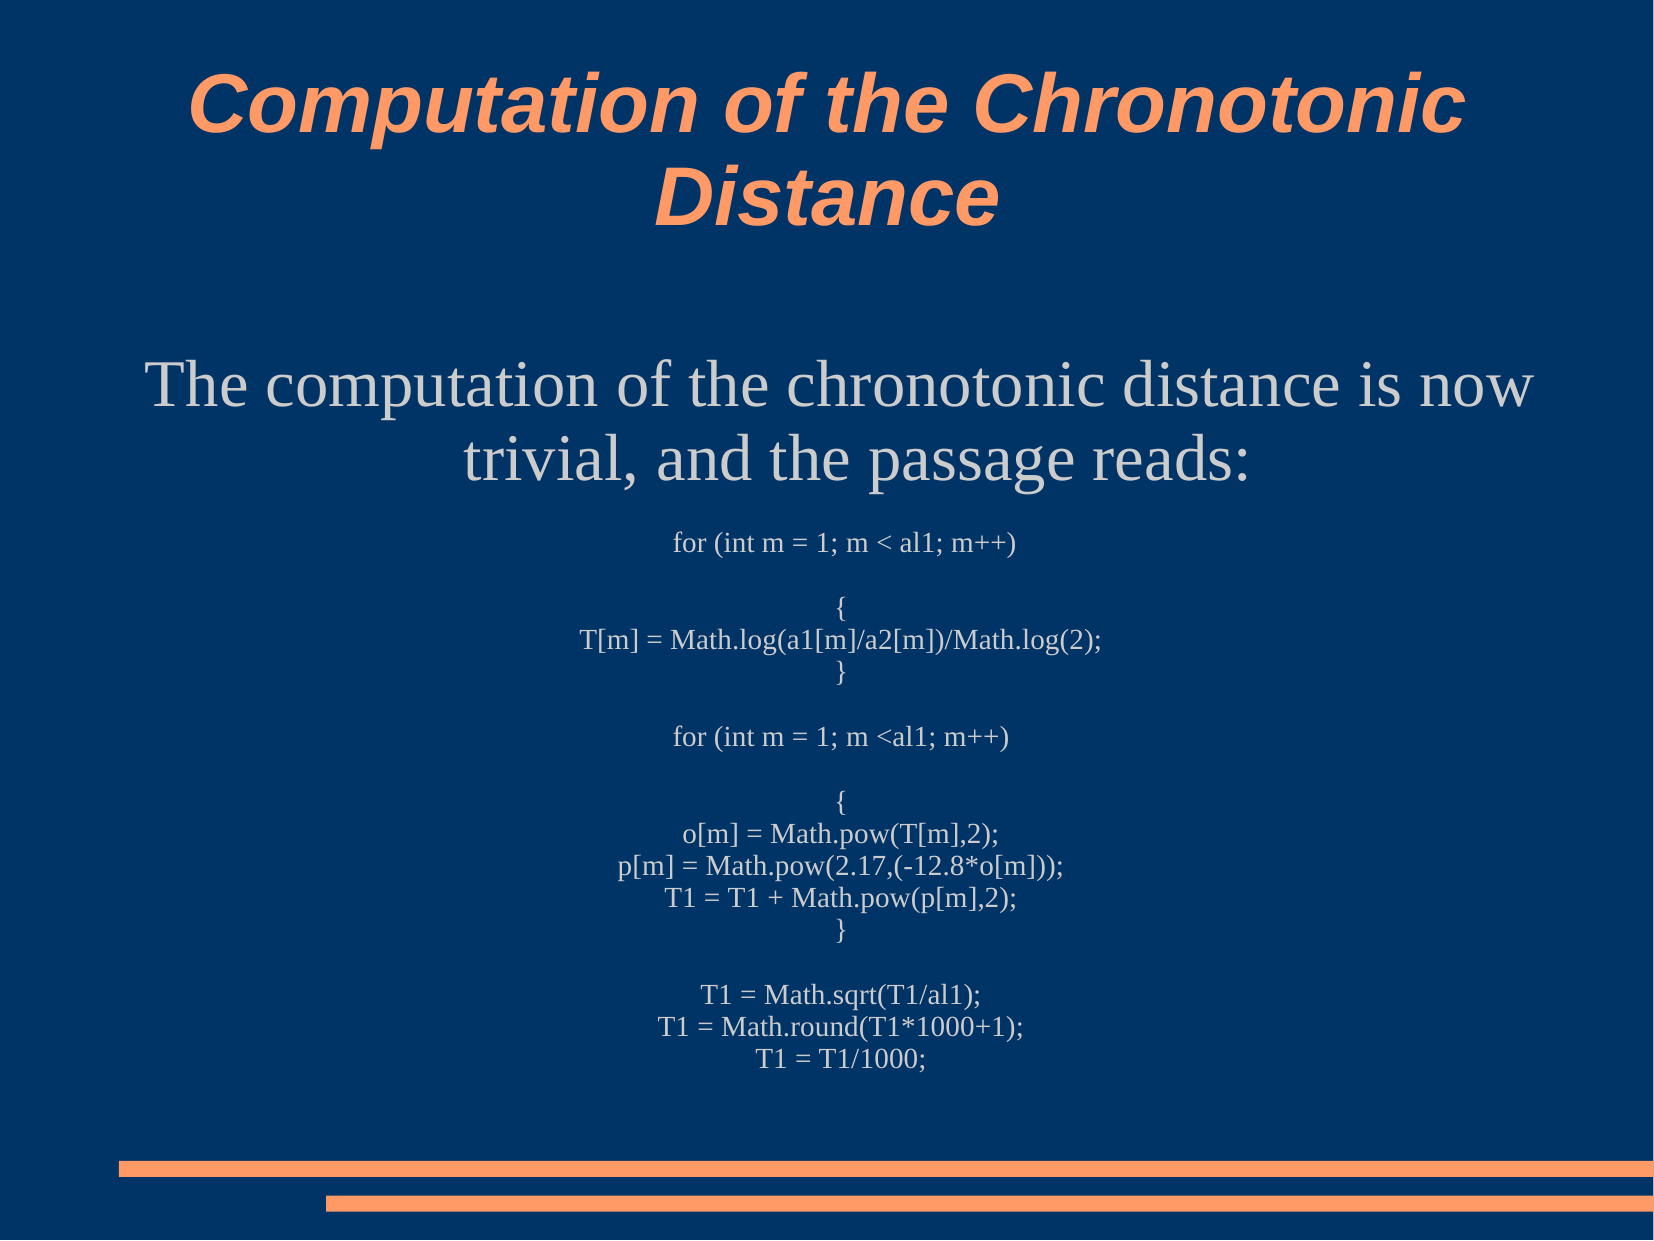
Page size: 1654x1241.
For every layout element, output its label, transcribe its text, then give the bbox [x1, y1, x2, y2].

subtitle The computation of the chronotonic distance is now trivial, and the passage reads: for (int m = 1; m < al1; m++) { T[m] = Math.log(a1[m]/a2[m])/Math.log(2); } for (int m = 1; m <al1; m++) { o[m] = Math.pow(T[m],2); p[m] = Math.pow(2.17,(-12.8*o[m])); T1 = T1 + Math.pow(p[m],2); } T1 = Math.sqrt(T1/al1); T1 = Math.round(T1*1000+1); T1 = T1/1000; [121, 322, 1561, 1133]
title Computation of the Chronotonic Distance [121, 46, 1534, 254]
